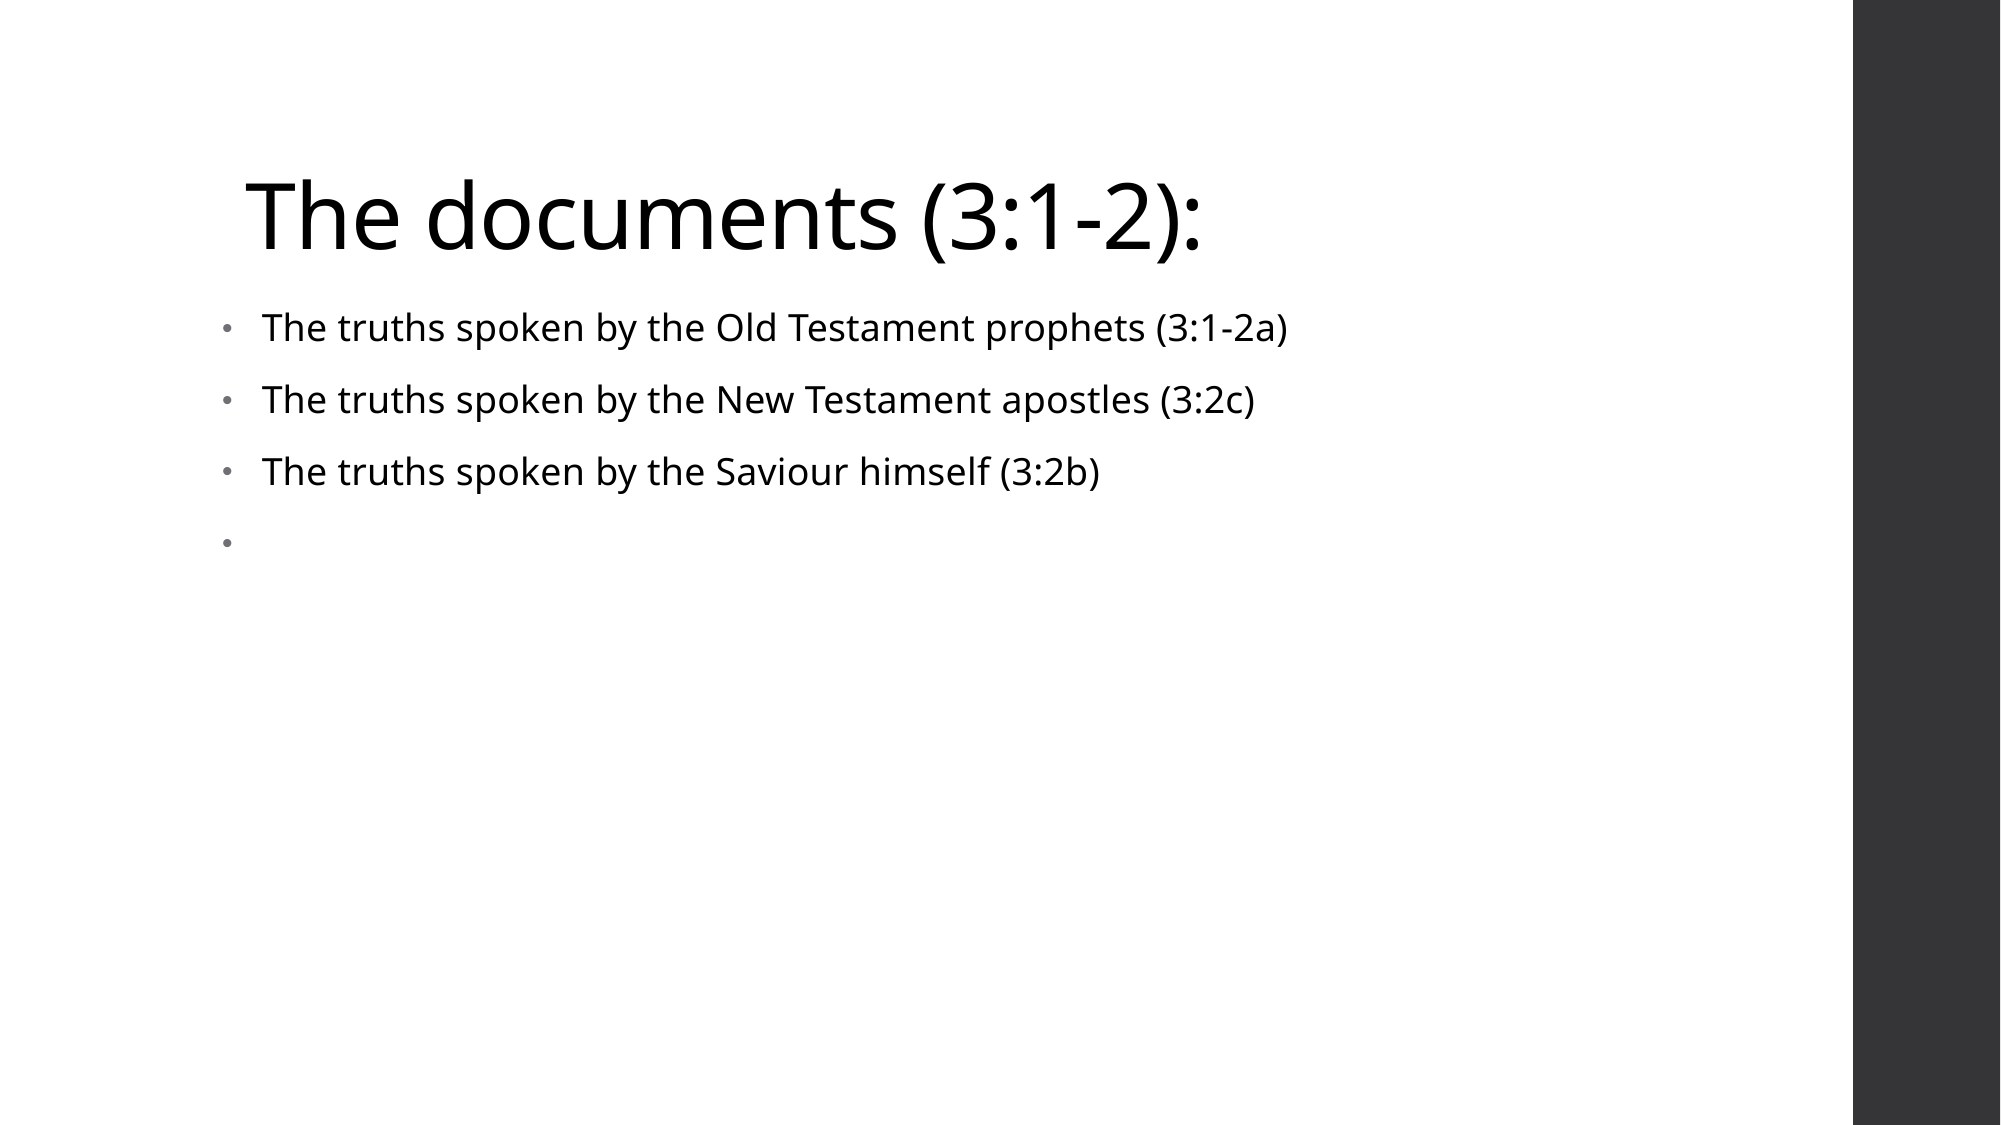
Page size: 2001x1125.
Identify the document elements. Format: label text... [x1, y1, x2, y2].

title The documents (3:1-2): [206, 60, 1797, 278]
list The truths spoken by the Old Testament prophets (3:1-2a) The truths spoken by the New Testament apostles (3:2c) The truths spoken by the Saviour himself (3:2b) [206, 299, 1617, 1014]
